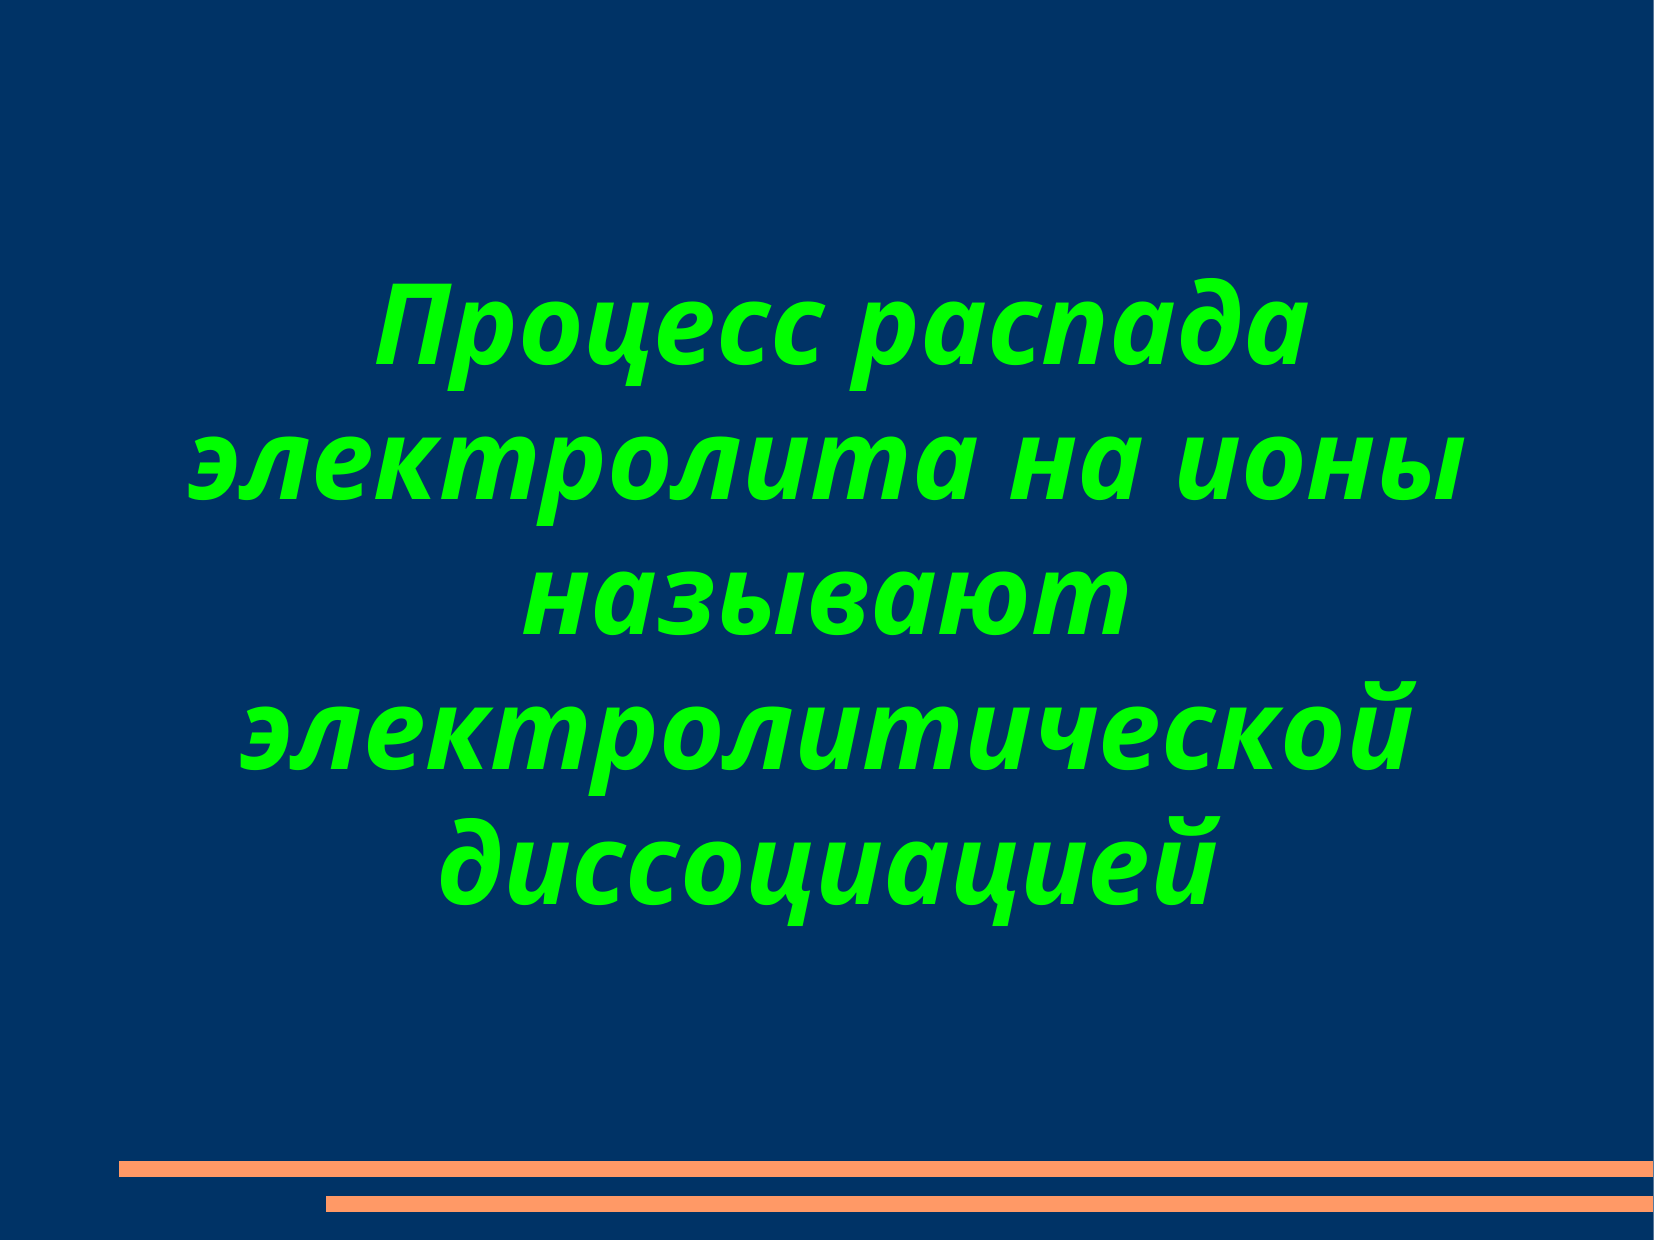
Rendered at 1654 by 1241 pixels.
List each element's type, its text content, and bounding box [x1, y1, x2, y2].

subtitle Процесс распада электролита на ионы называют электролитической диссоциацией [121, 53, 1534, 1125]
